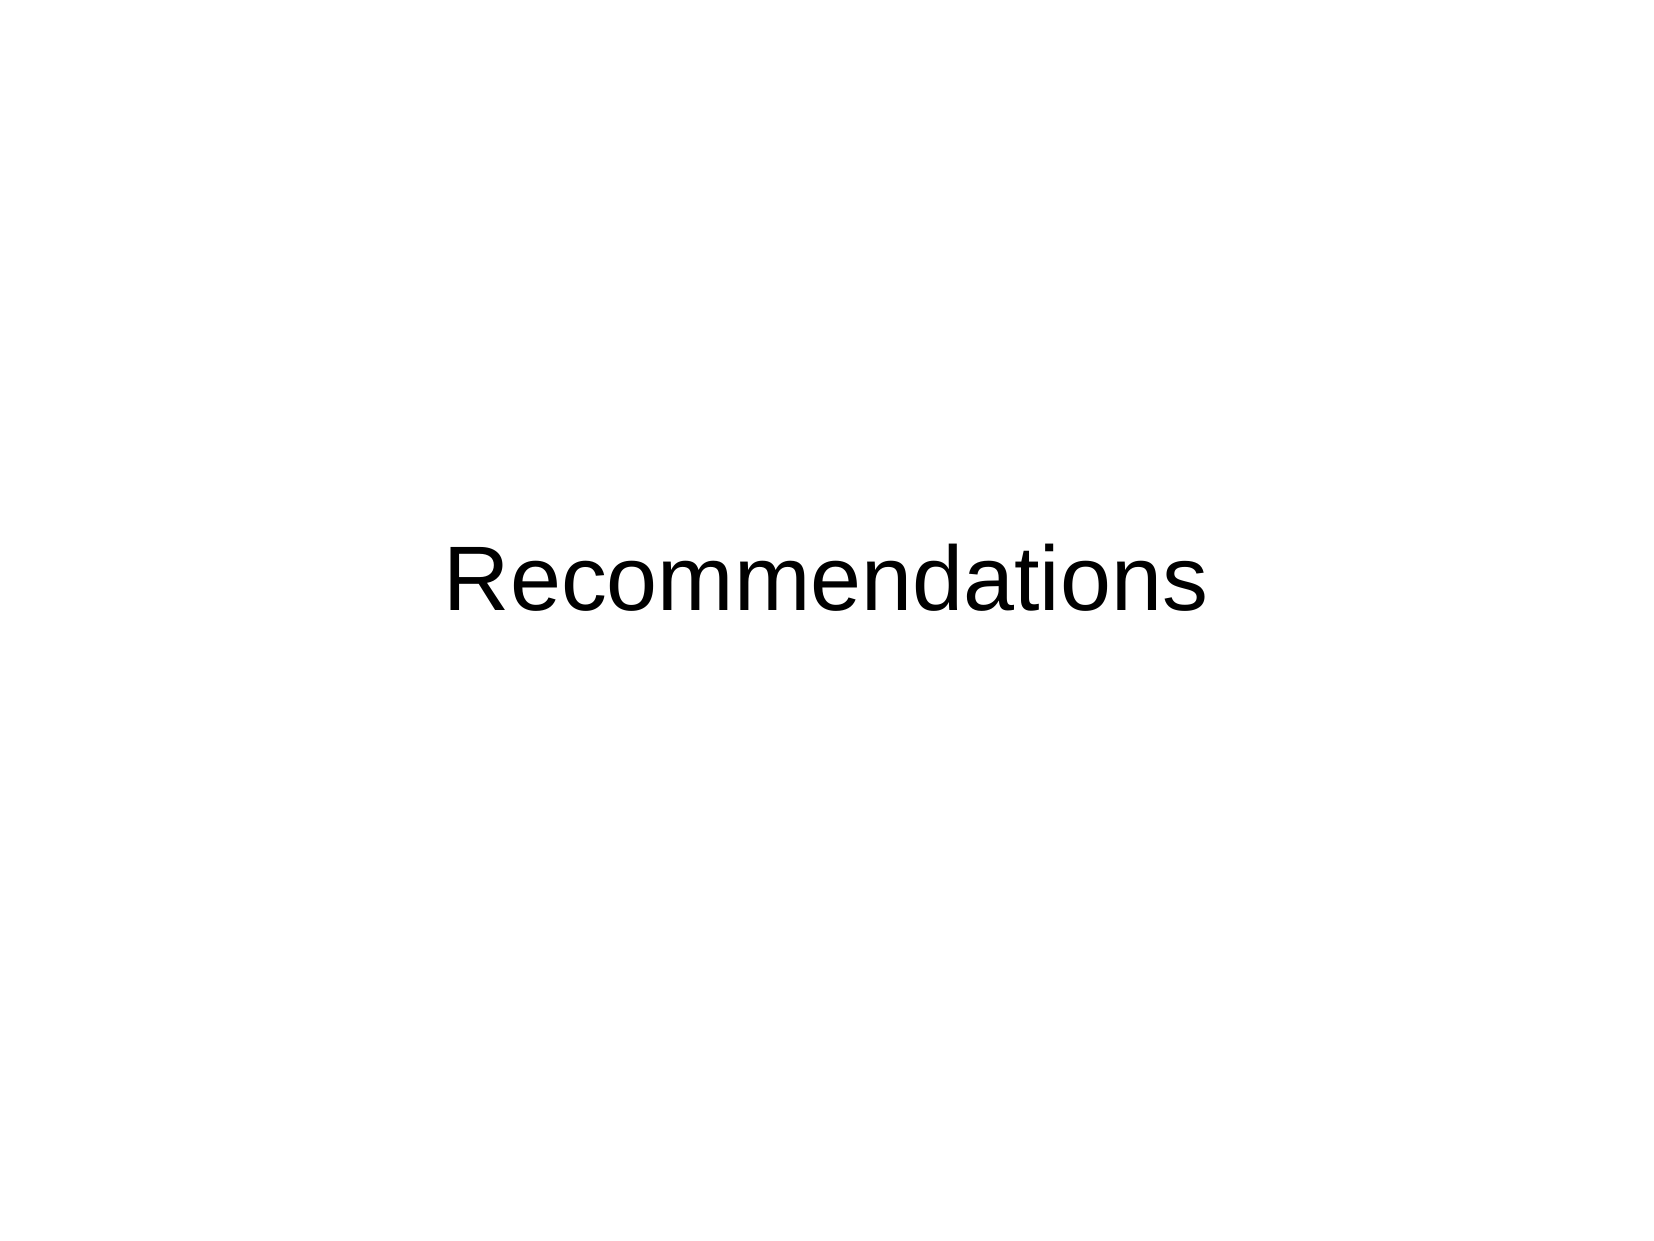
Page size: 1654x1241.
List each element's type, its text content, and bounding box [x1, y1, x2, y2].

subtitle Recommendations [82, 49, 1571, 1109]
